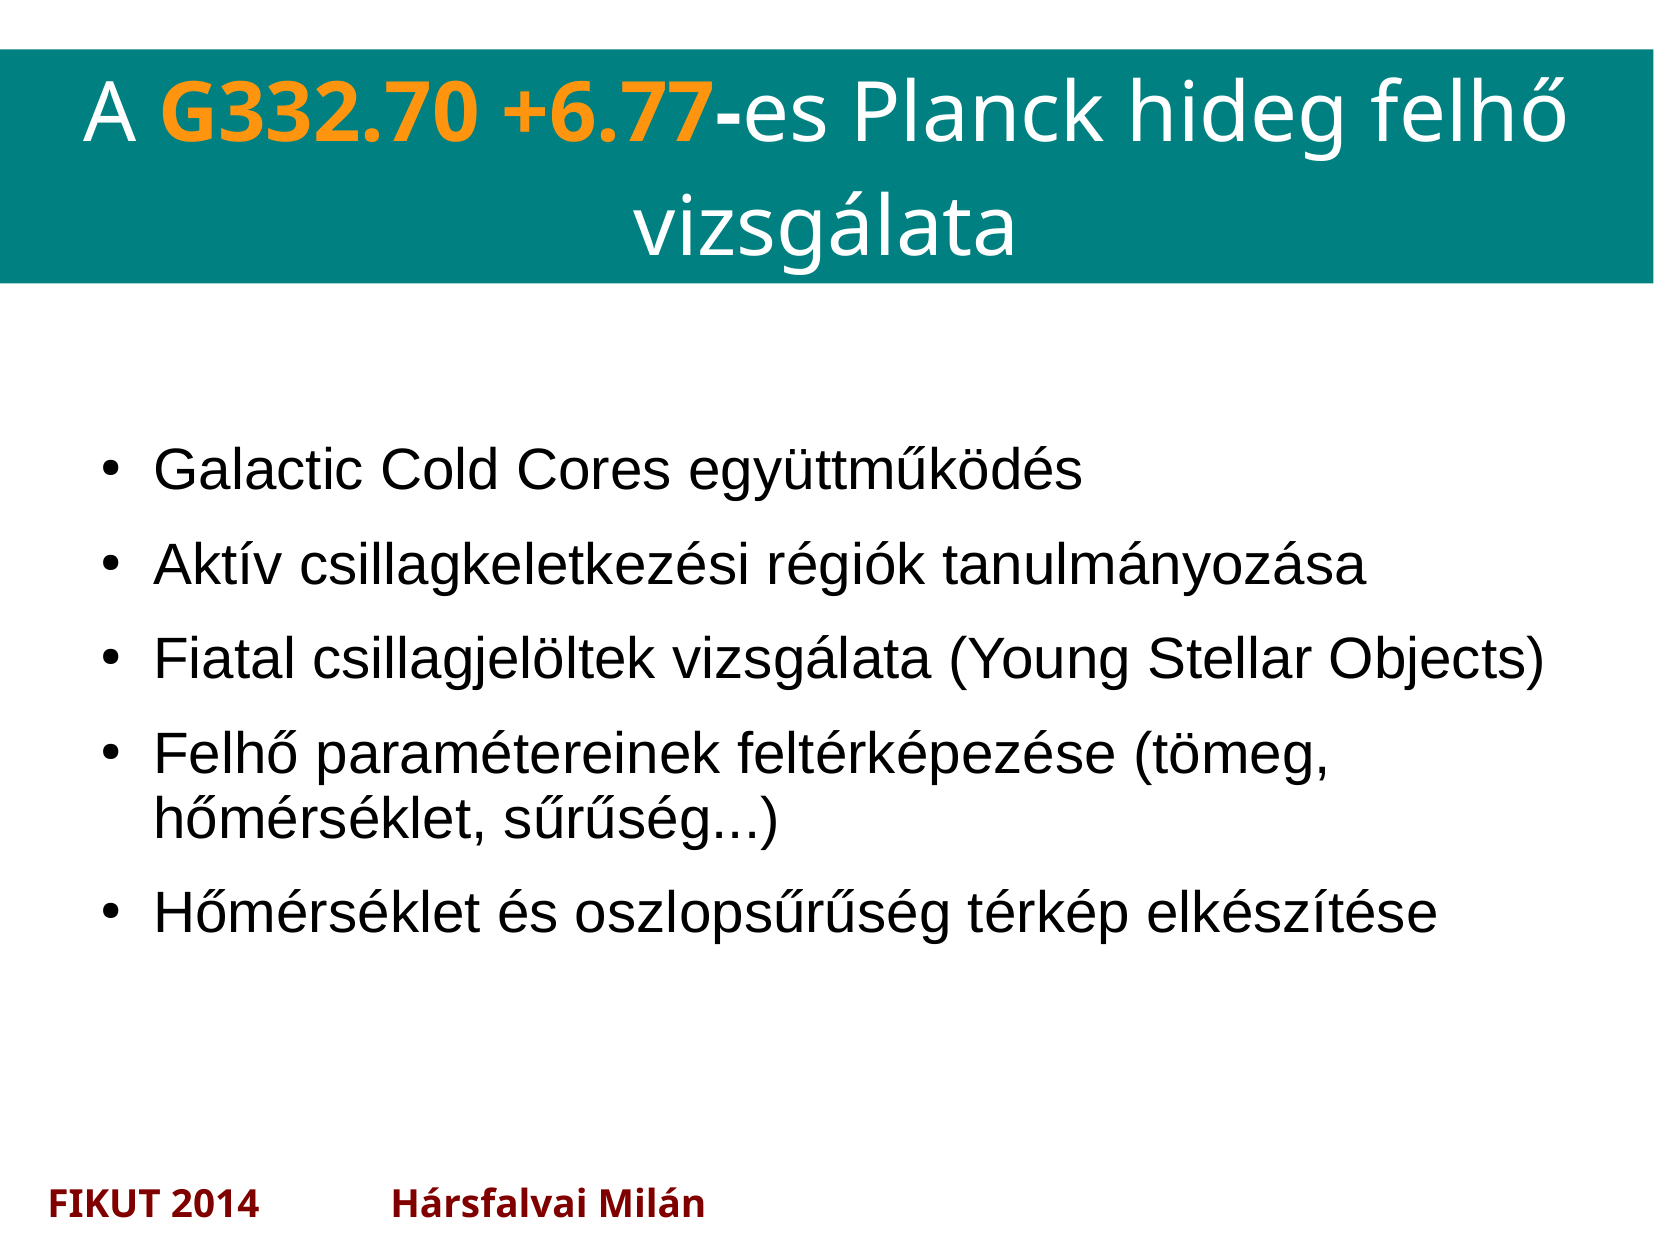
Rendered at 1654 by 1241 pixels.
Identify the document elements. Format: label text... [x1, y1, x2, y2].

list FIKUT 2014 Hársfalvai Milán [47, 1176, 1642, 1241]
list Galactic Cold Cores együttműködés Aktív csillagkeletkezési régiók tanulmányozása Fiatal csillagjelöltek vizsgálata (Young Stellar Objects) Felhő paramétereinek feltérképezése (tömeg, hőmérséklet, sűrűség...) Hőmérséklet és oszlopsűrűség térkép elkészítése [82, 437, 1571, 1176]
title A G332.70 +6.77-es Planck hideg felhő vizsgálata [0, 49, 1654, 284]
